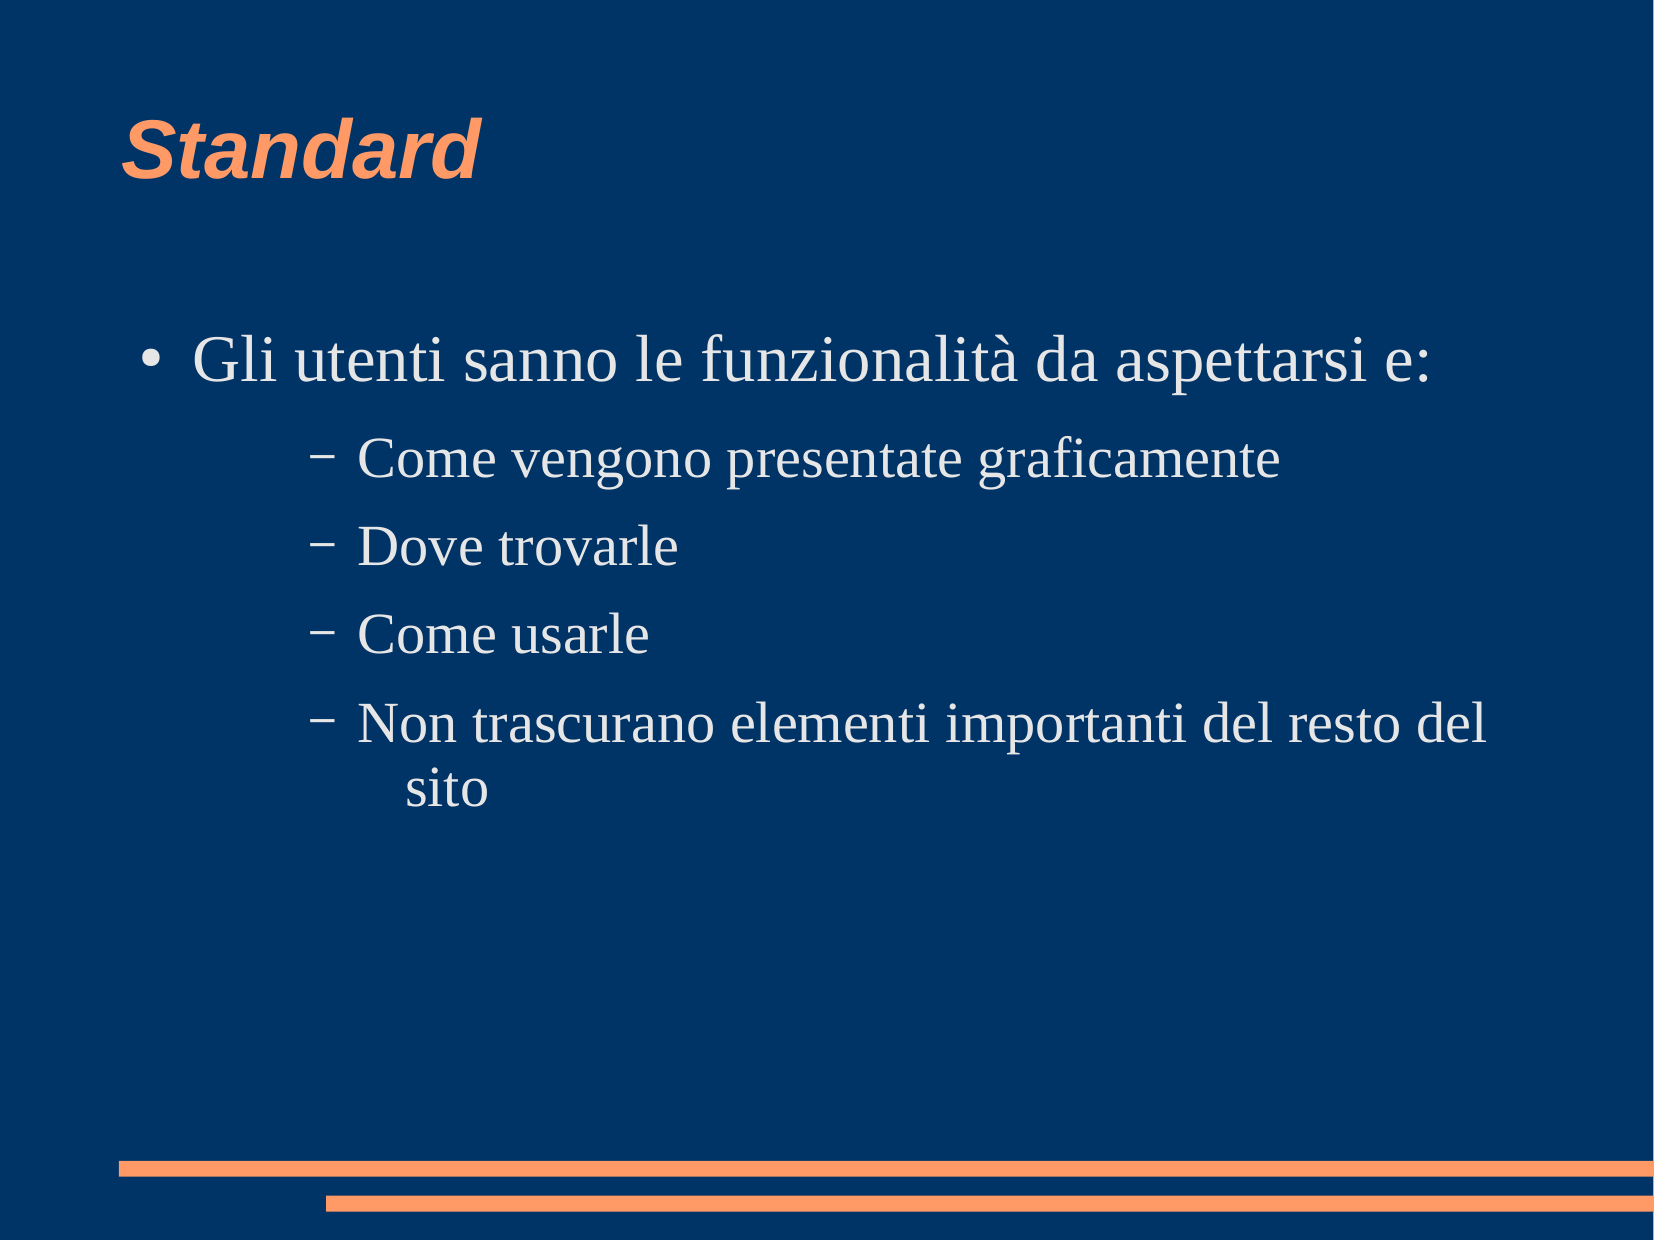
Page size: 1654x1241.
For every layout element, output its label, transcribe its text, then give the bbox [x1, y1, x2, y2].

list Gli utenti sanno le funzionalità da aspettarsi e: Come vengono presentate graficamente Dove trovarle Come usarle Non trascurano elementi importanti del resto del sito [121, 322, 1561, 1118]
title Standard [121, 53, 1534, 246]
